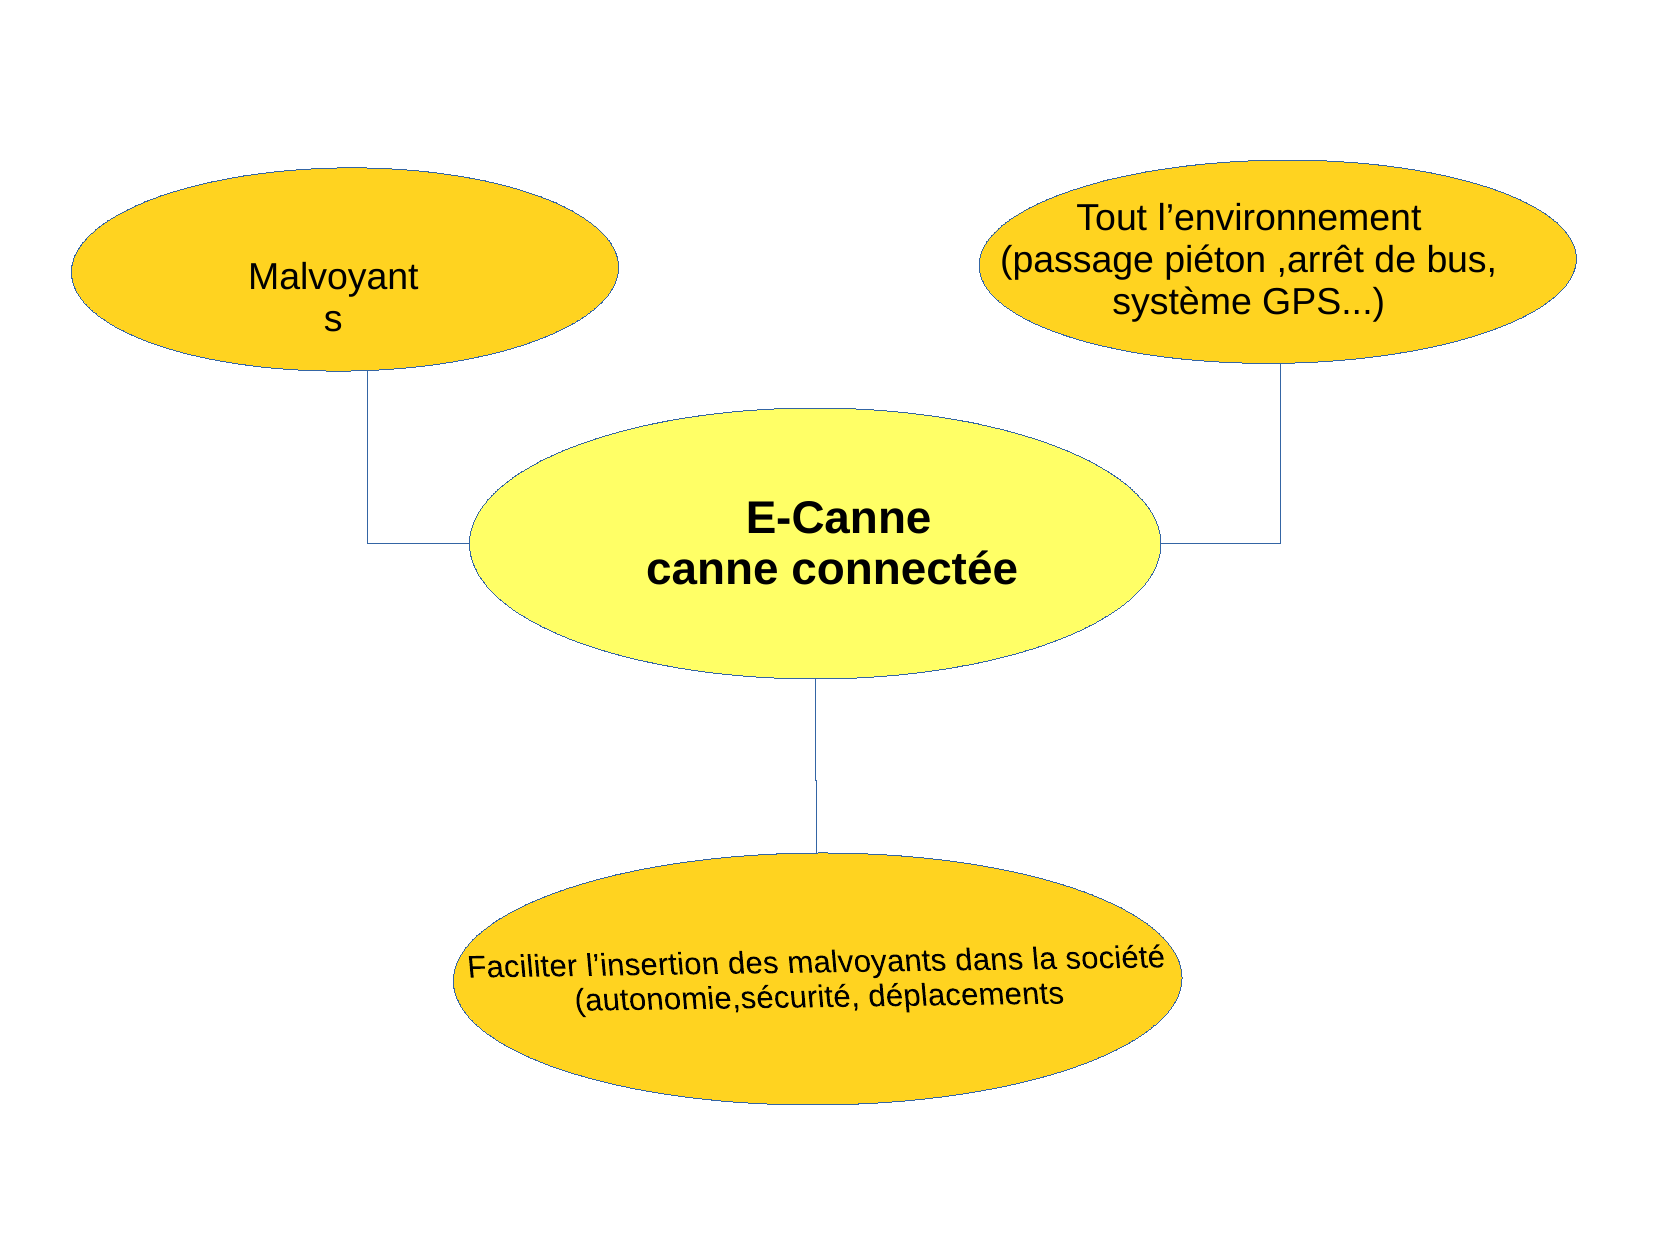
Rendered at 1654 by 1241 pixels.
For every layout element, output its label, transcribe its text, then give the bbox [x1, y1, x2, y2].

text_box [1565, 230, 1577, 287]
text_box [1050, 330, 1493, 364]
text_box E-Canne canne connectée [578, 484, 1099, 602]
text_box [469, 408, 1161, 679]
text_box Tout l’environnement (passage piéton ,arrêt de bus, système GPS...) [933, 188, 1565, 330]
text_box Malvoyants [224, 248, 443, 305]
text_box [71, 167, 619, 372]
text_box [1079, 160, 1491, 188]
text_box Faciliter l’insertion des malvoyants dans la société (autonomie,sécurité, déplacements [453, 852, 1183, 1105]
